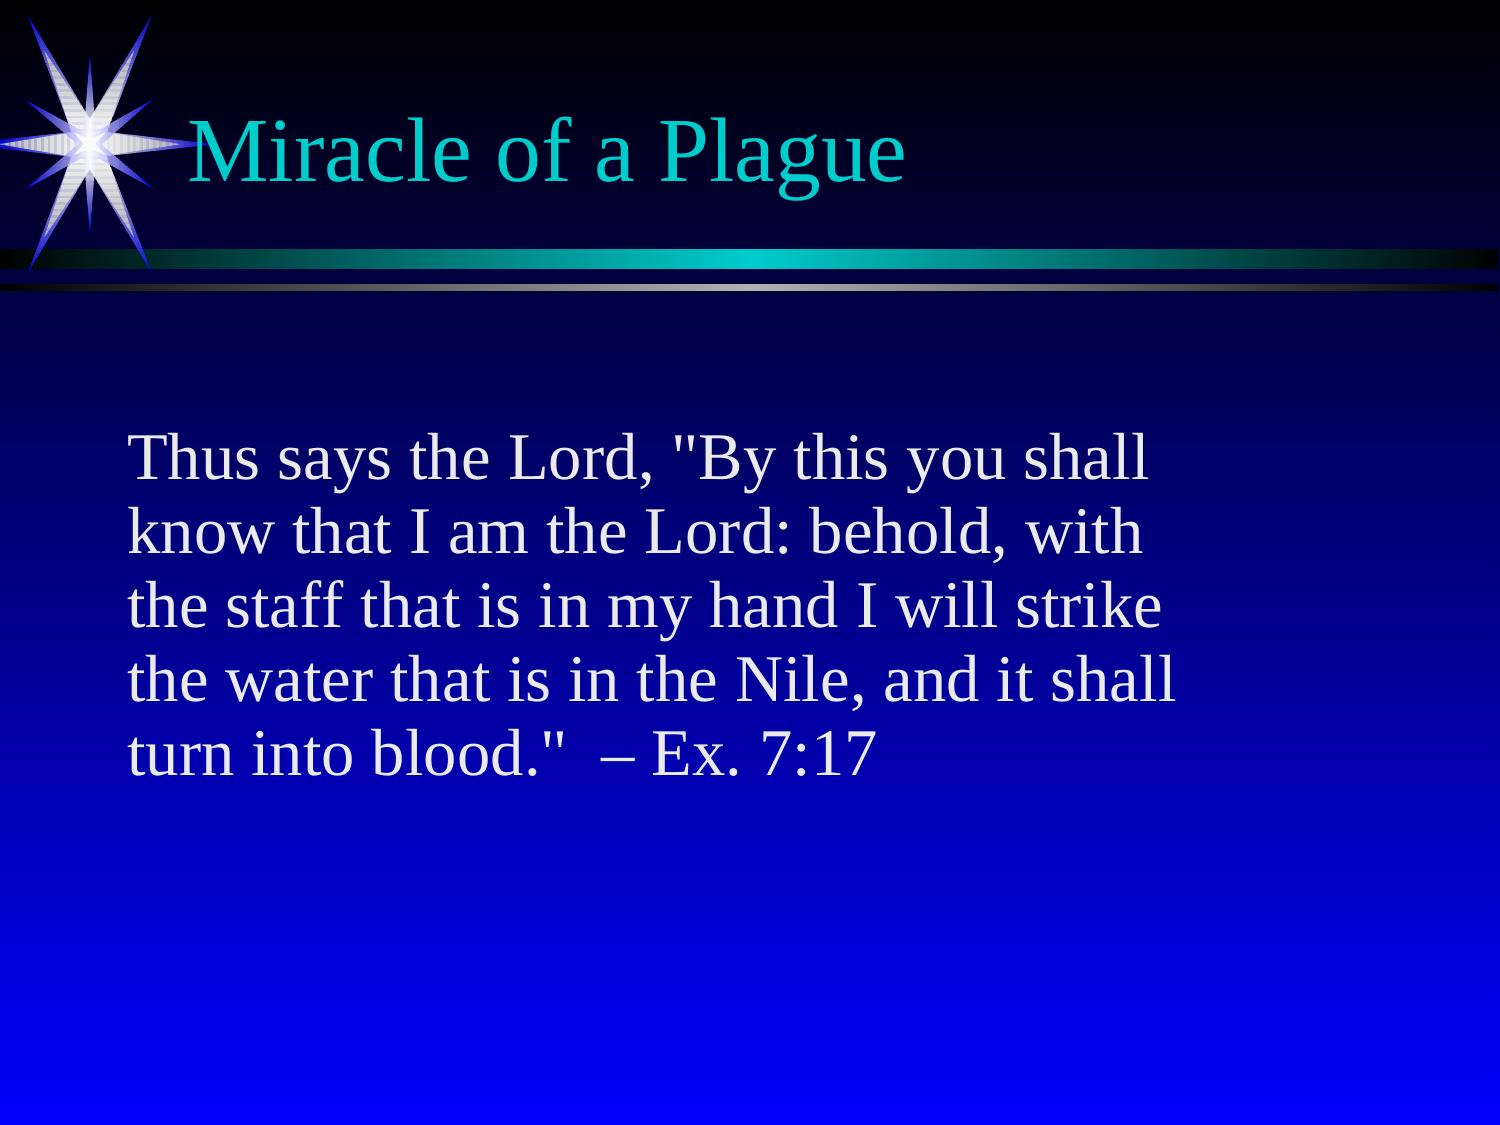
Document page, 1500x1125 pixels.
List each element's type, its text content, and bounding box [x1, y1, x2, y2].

text_box Thus says the Lord, "By this you shall know that I am the Lord: behold, with the staff that is in my hand I will strike the water that is in the Nile, and it shall turn into blood." – Ex. 7:17 [112, 412, 1201, 798]
title Miracle of a Plague [187, 63, 1463, 237]
